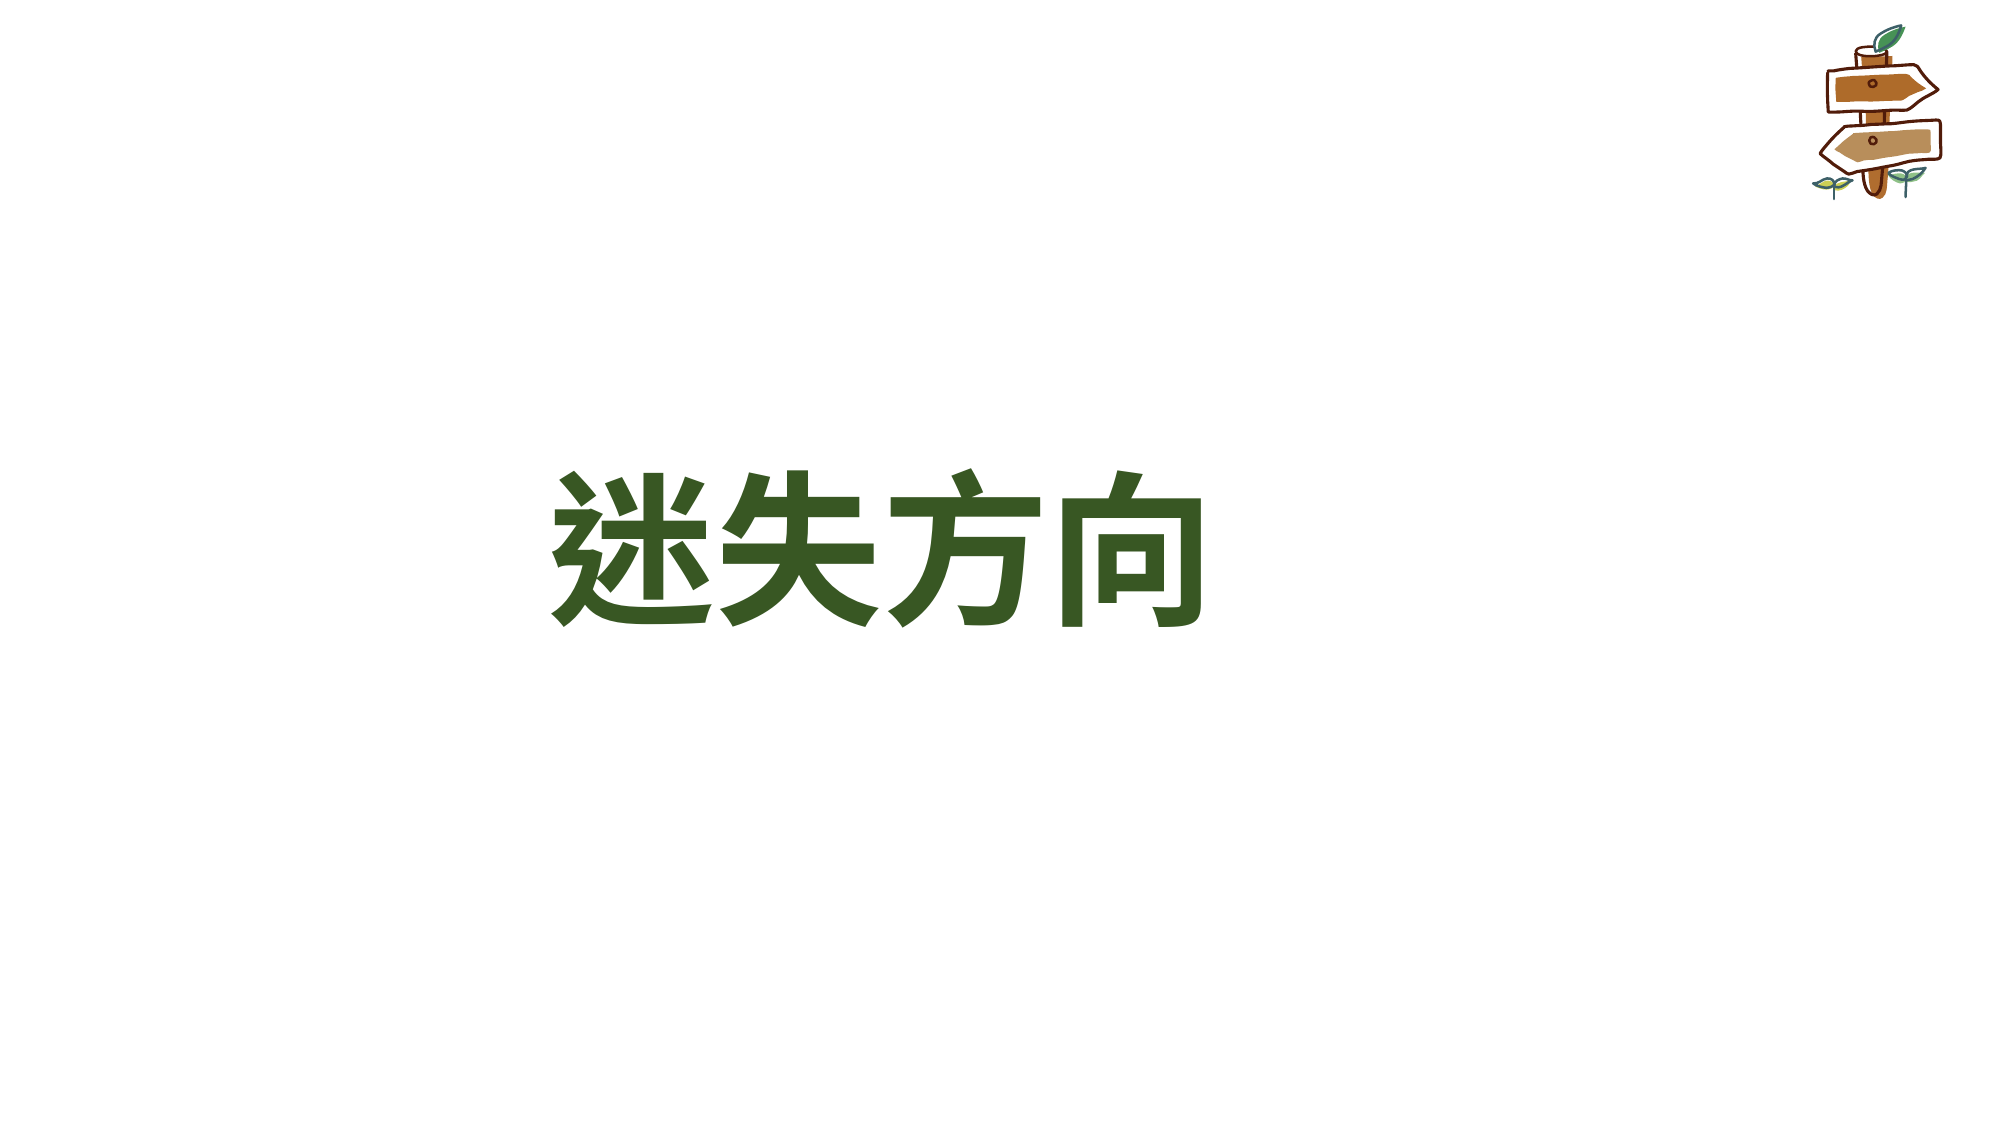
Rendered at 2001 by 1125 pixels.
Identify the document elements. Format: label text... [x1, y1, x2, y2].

picture [1811, 24, 1944, 201]
text_box 迷失方向 [533, 438, 1248, 656]
